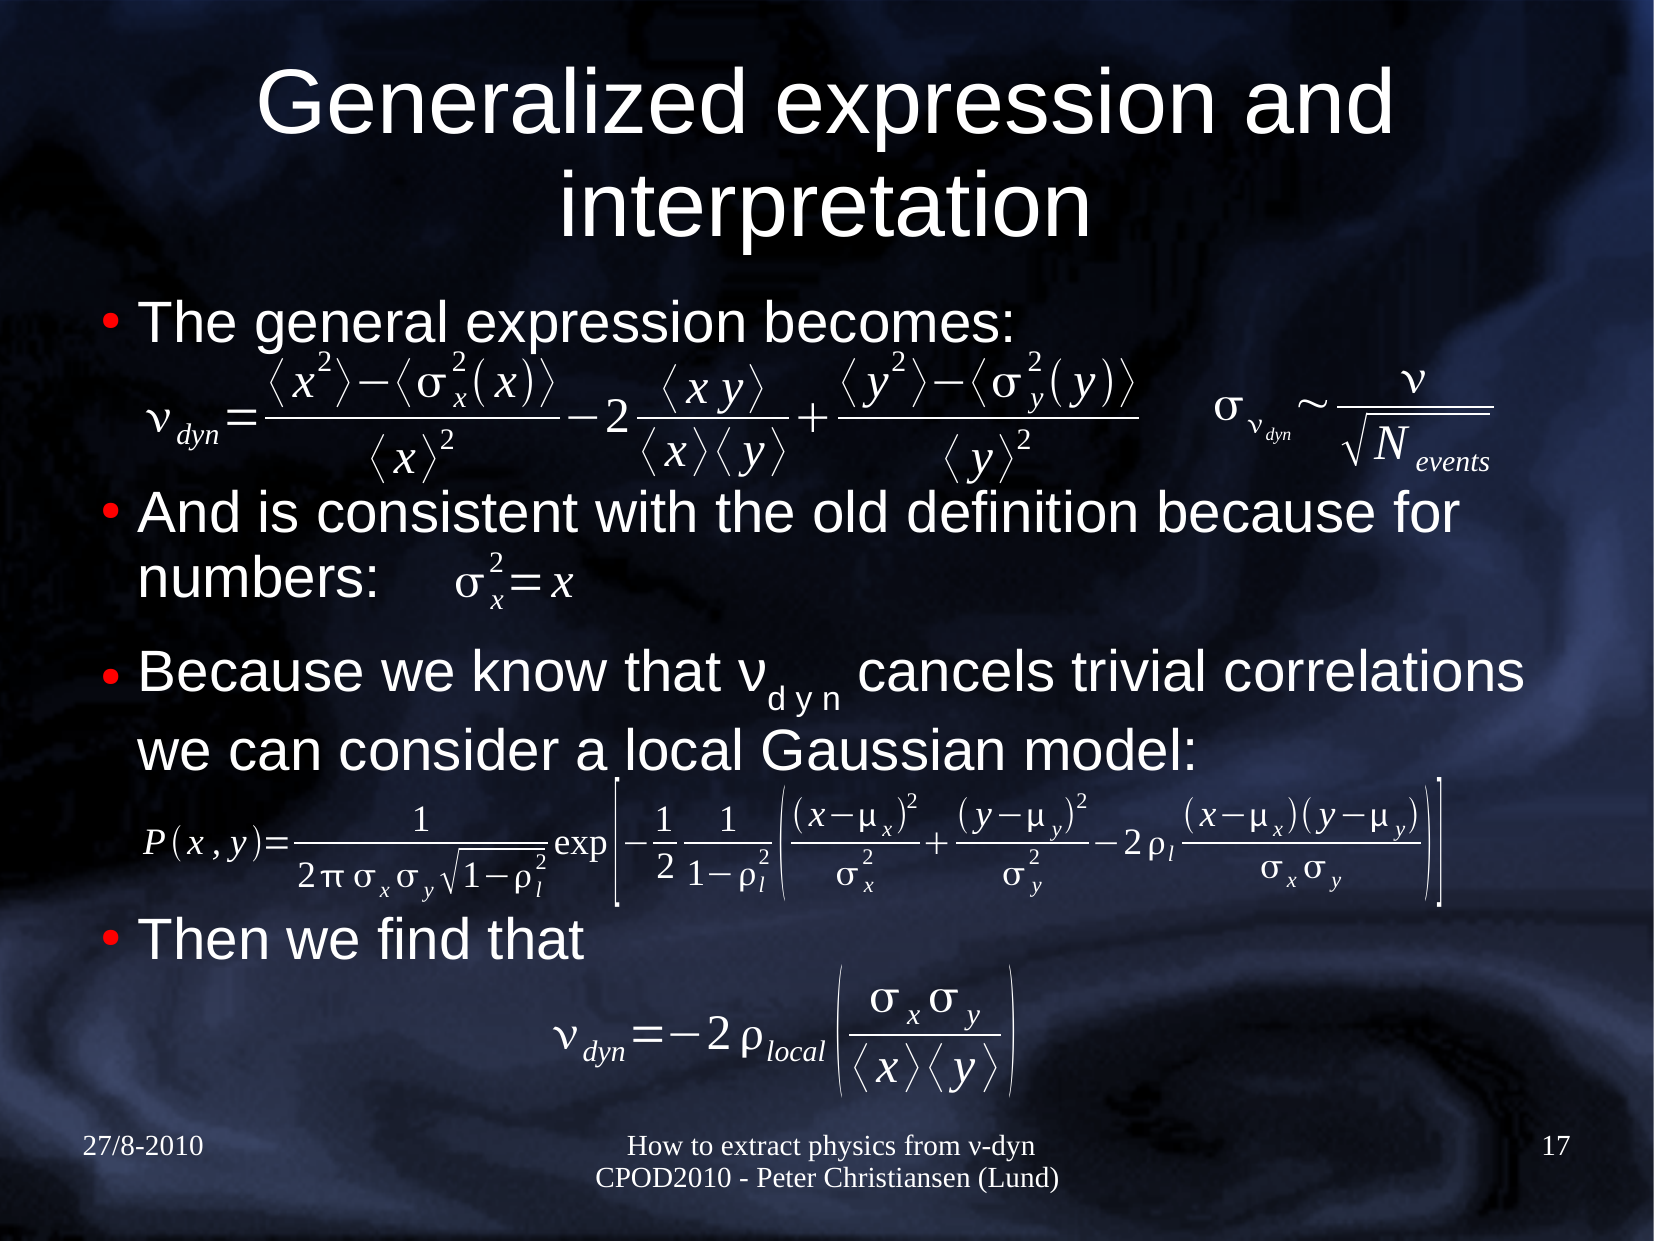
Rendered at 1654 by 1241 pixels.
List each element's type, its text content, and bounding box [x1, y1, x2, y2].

title Generalized expression and interpretation [82, 49, 1571, 257]
picture [0, 0, 1654, 1241]
chart [133, 776, 1450, 910]
chart [446, 545, 580, 616]
chart [1205, 353, 1503, 478]
chart [545, 962, 1022, 1102]
list The general expression becomes: And is consistent with the old definition because for numbers: Because we know that νd y n cancels trivial correlations we can consider a local Gaussian model: Then we find that [82, 290, 1571, 1094]
